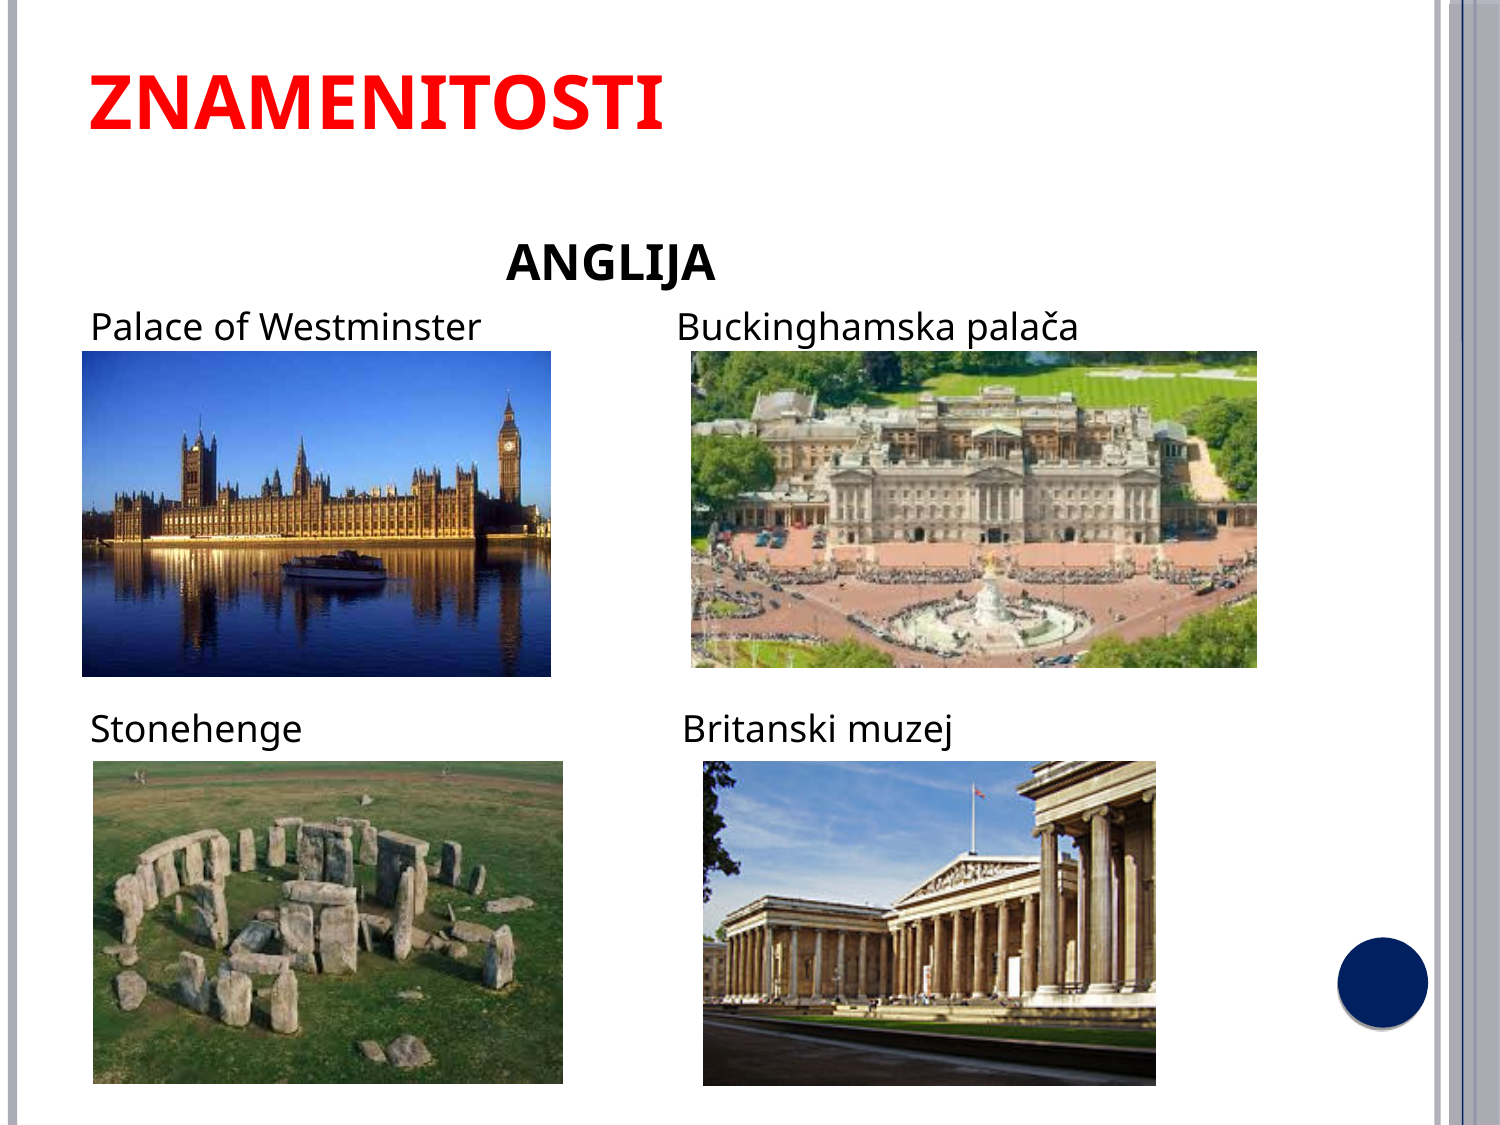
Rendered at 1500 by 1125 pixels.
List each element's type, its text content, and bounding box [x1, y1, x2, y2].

title znamenitosti [75, 45, 1300, 153]
picture [93, 761, 563, 1084]
picture [703, 761, 1156, 1086]
picture [691, 351, 1257, 668]
list ANGLIJA Palace of Westminster Buckinghamska palača Stonehenge Britanski muzej [75, 222, 1300, 1090]
picture [82, 351, 551, 677]
